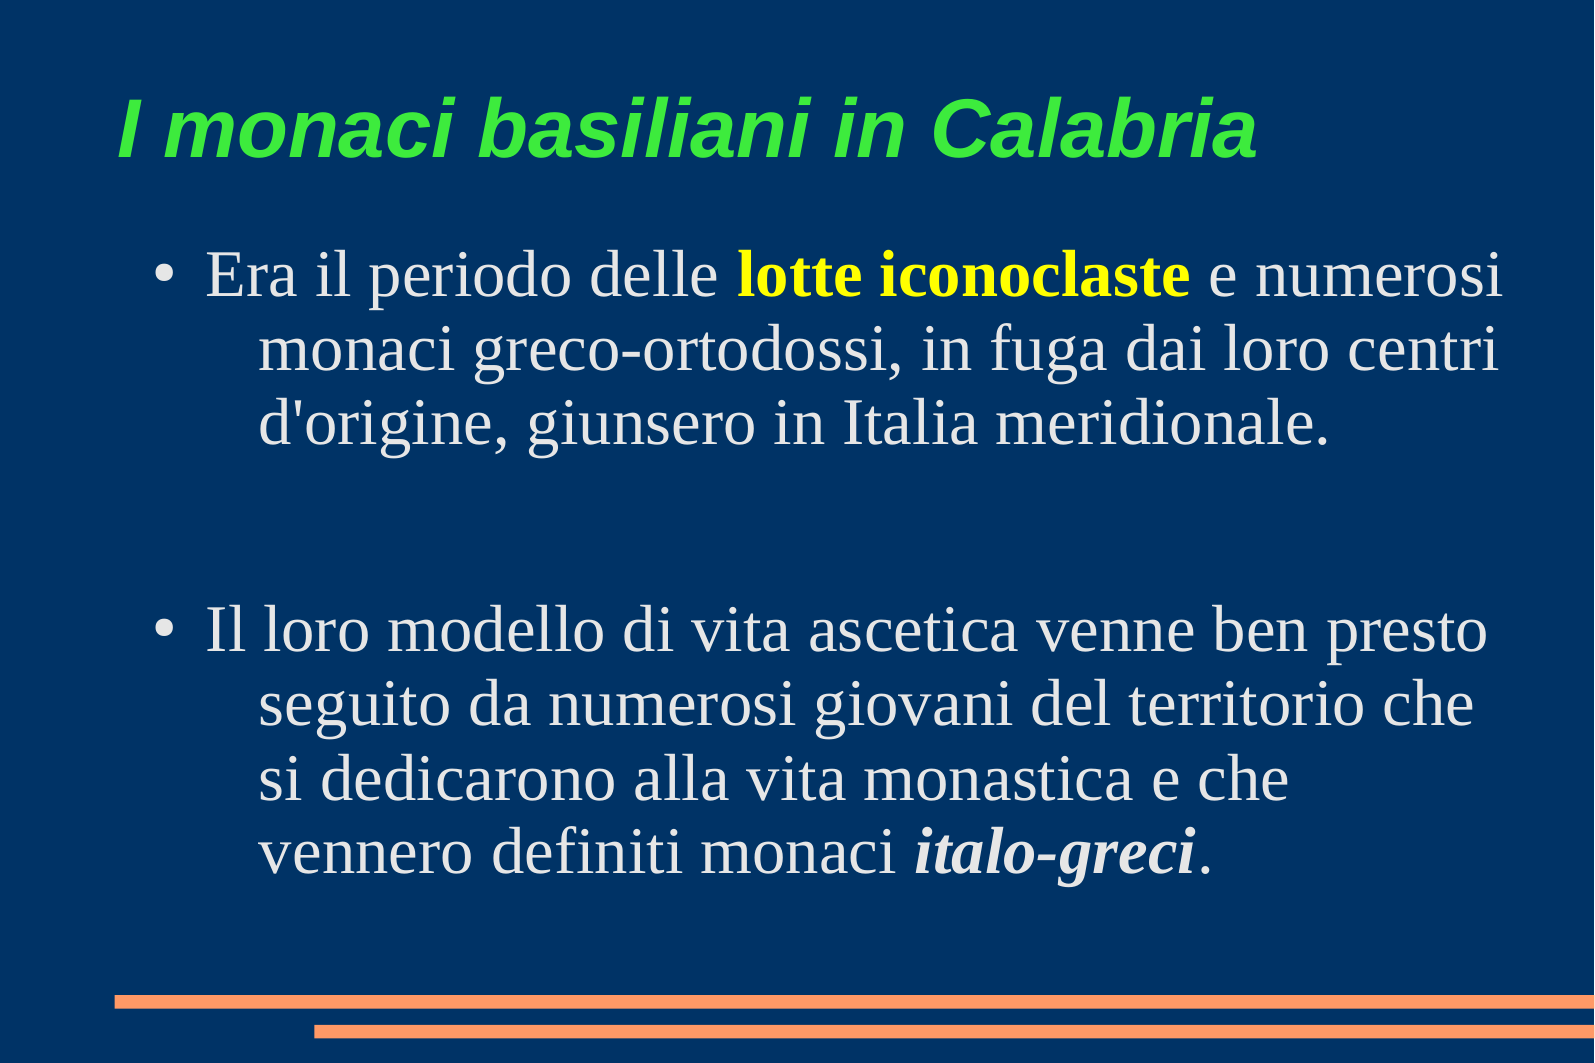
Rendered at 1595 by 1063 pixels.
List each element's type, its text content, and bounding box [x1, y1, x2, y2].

list Era il periodo delle lotte iconoclaste e numerosi monaci greco-ortodossi, in fuga dai loro centri d'origine, giunsero in Italia meridionale. Il loro modello di vita ascetica venne ben presto seguito da numerosi giovani del territorio che si dedicarono alla vita monastica e che vennero definiti monaci italo-greci. [117, 237, 1505, 932]
title I monaci basiliani in Calabria [117, 39, 1479, 218]
